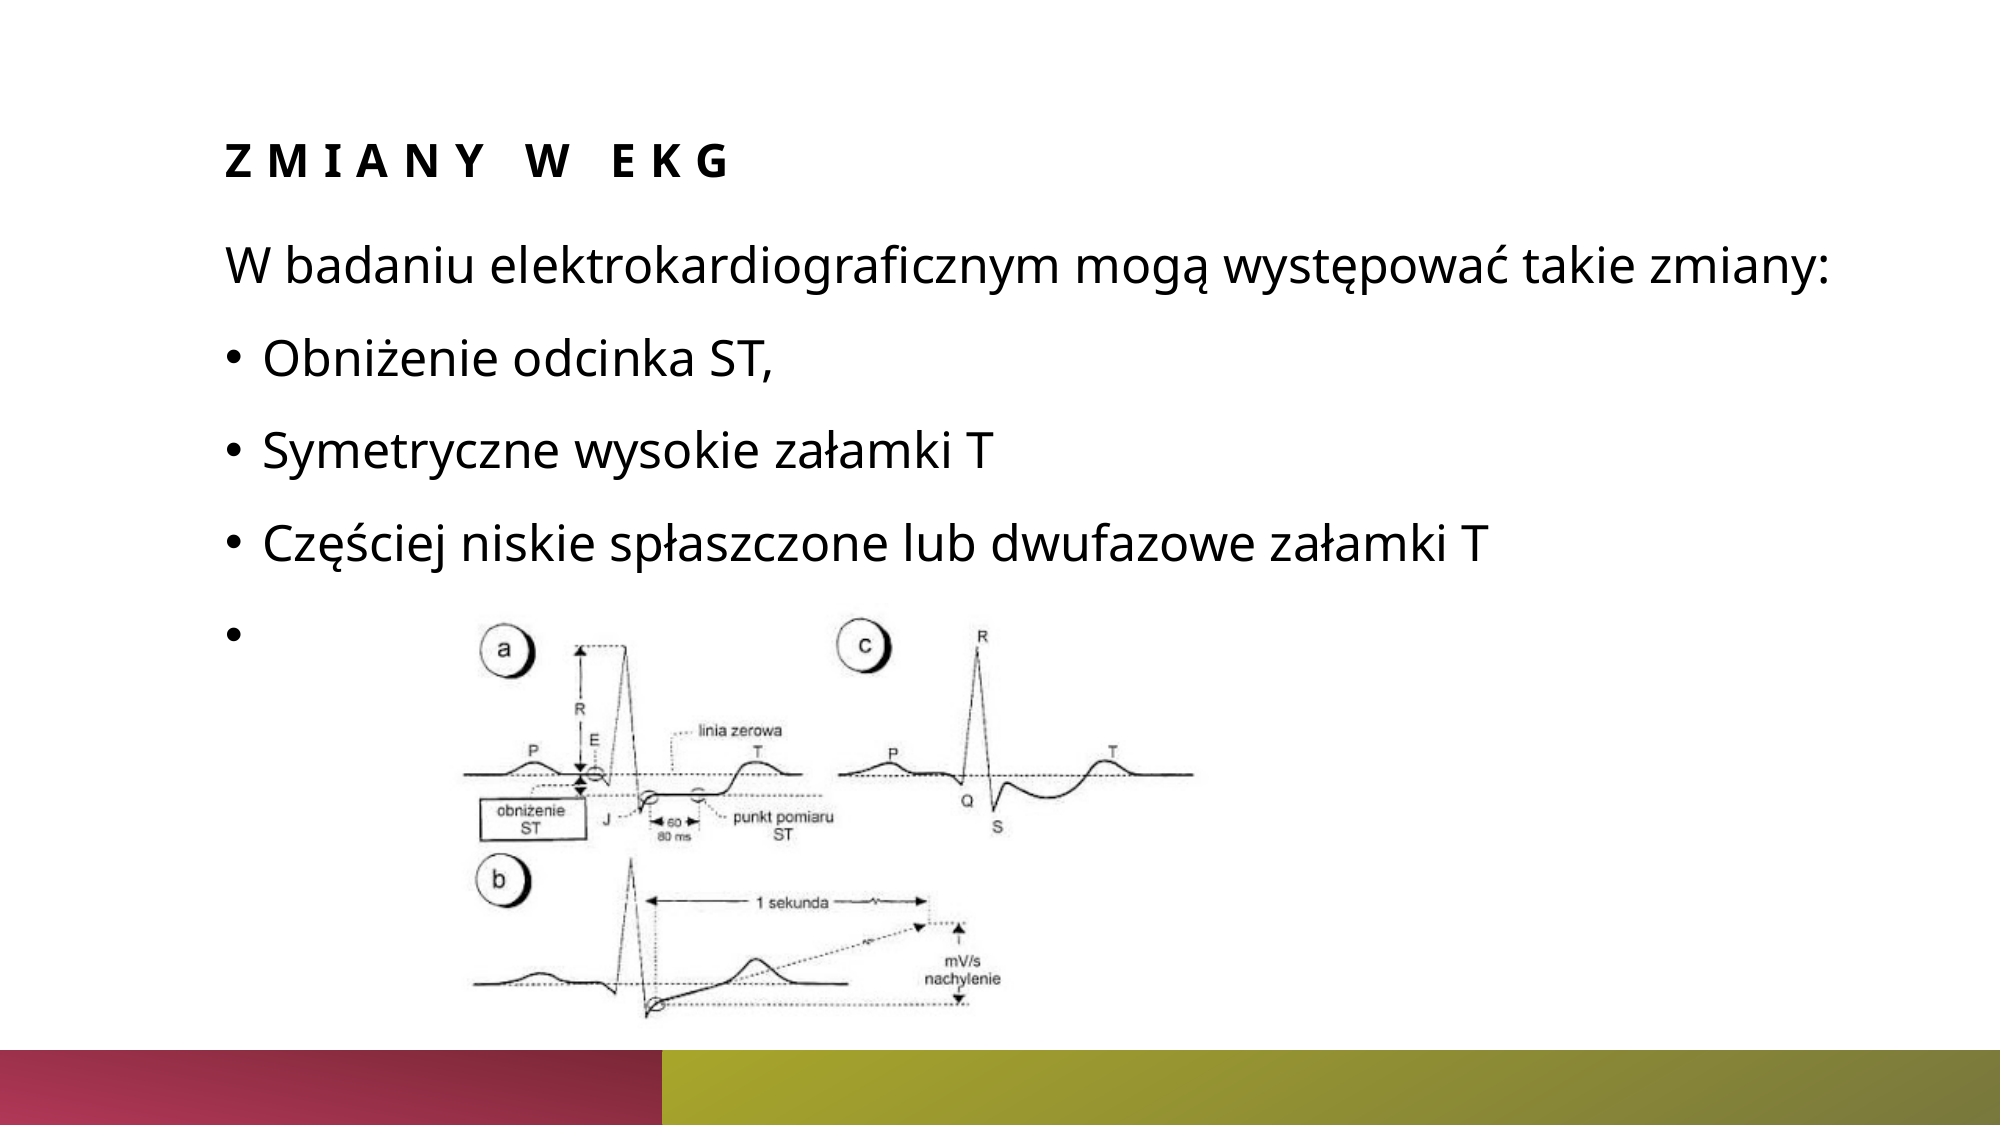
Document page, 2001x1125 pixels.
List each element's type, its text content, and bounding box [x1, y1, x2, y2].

list W badaniu elektrokardiograficznym mogą występować takie zmiany: Obniżenie odcinka ST, Symetryczne wysokie załamki T Częściej niskie spłaszczone lub dwufazowe załamki T [225, 221, 1906, 871]
picture [425, 603, 1226, 1046]
title ZMIANY W EKG [225, 130, 1906, 187]
